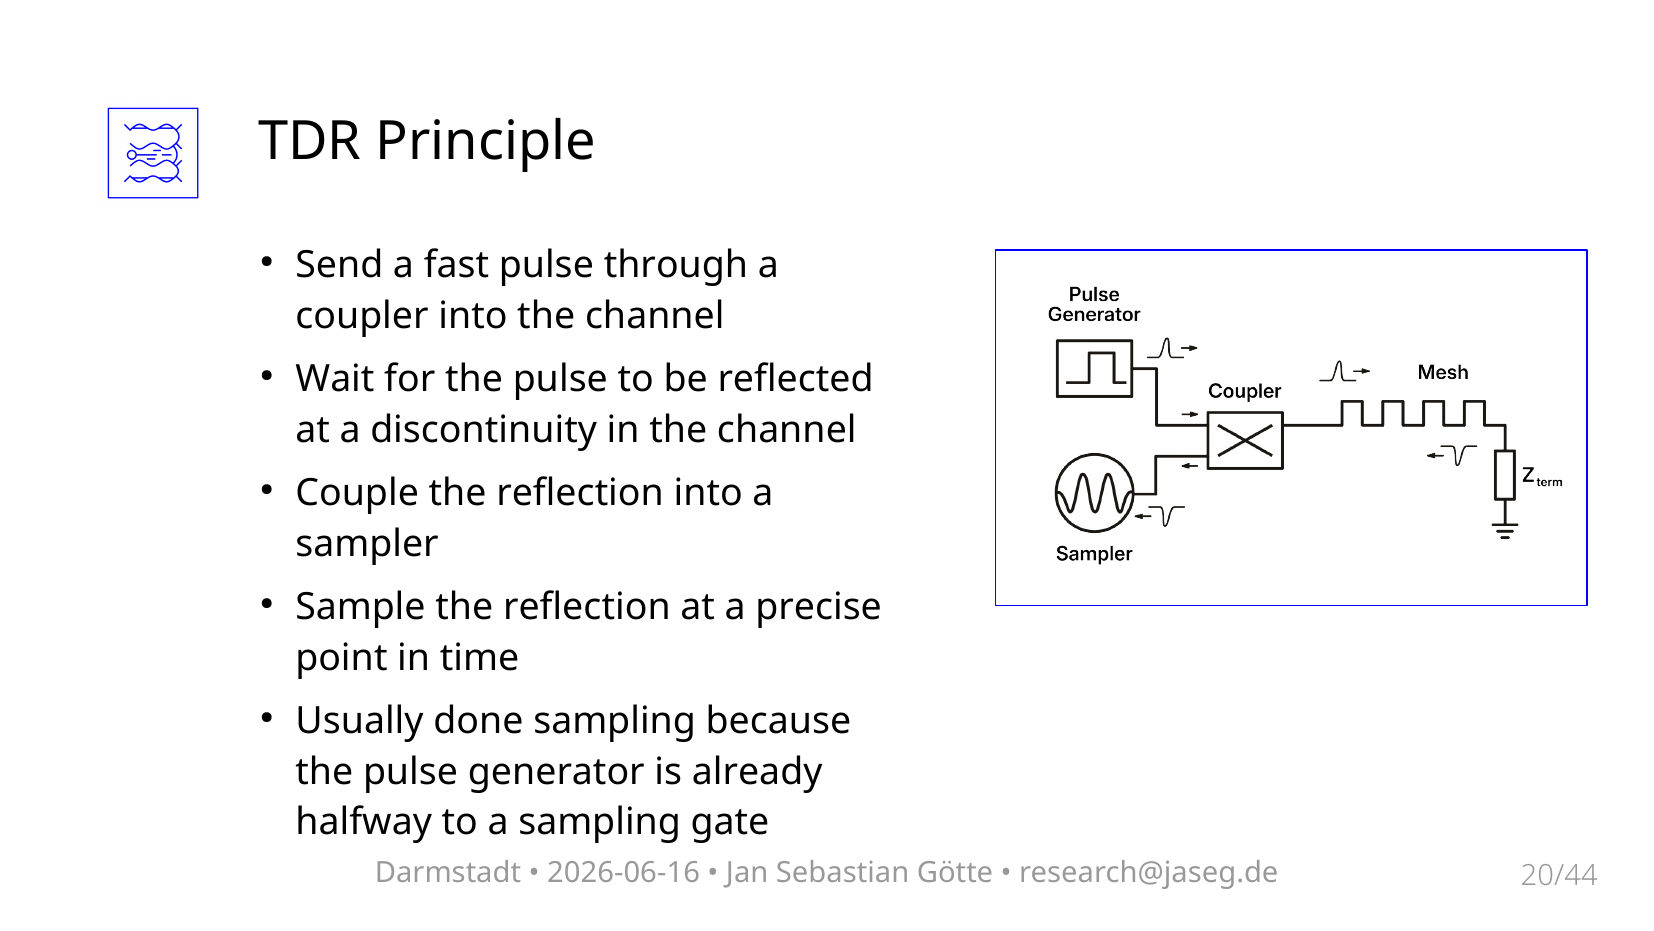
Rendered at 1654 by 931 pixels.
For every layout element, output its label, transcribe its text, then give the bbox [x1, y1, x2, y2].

text_box Send a fast pulse through a coupler into the channel Wait for the pulse to be reflected at a discontinuity in the channel Couple the reflection into a sampler Sample the reflection at a precise point in time Usually done sampling because the pulse generator is already halfway to a sampling gate [260, 237, 907, 784]
picture [995, 250, 1587, 605]
text_box TDR Principle [243, 93, 1543, 213]
picture [99, 99, 207, 207]
